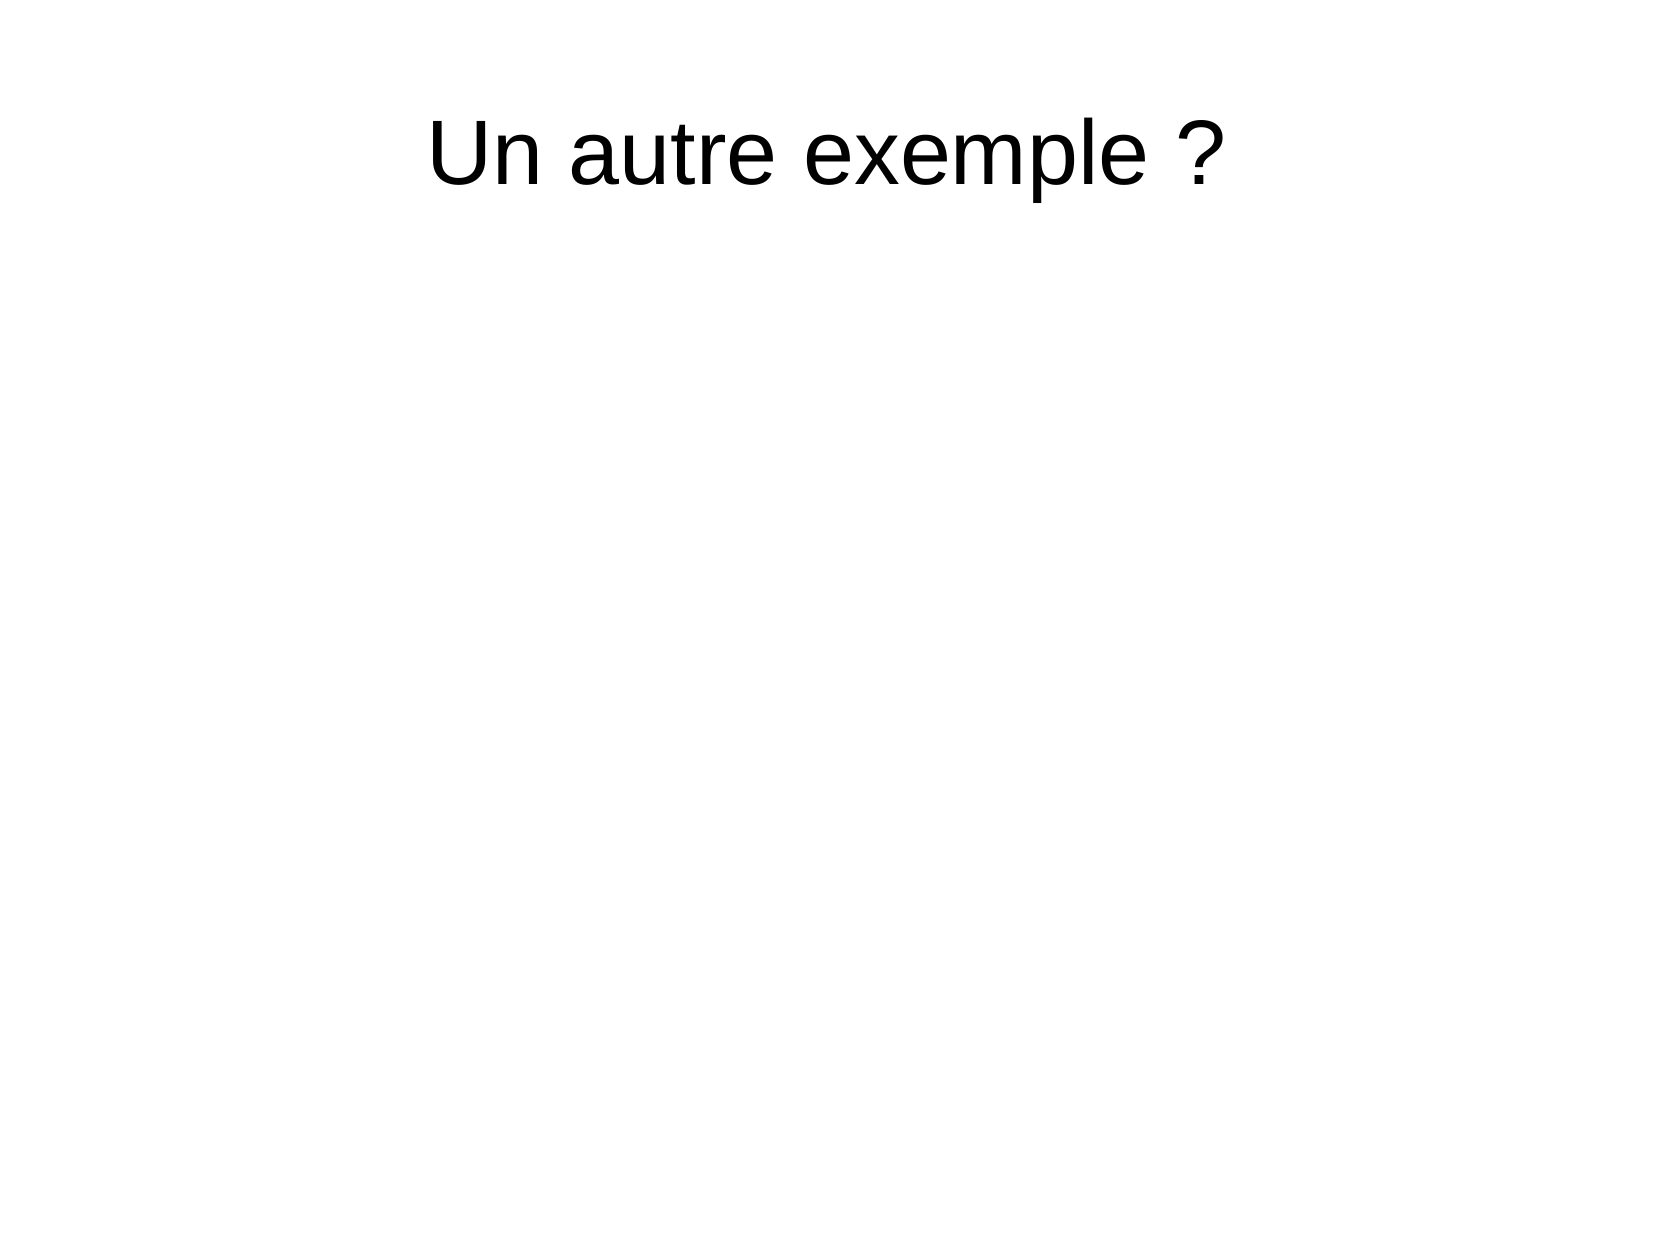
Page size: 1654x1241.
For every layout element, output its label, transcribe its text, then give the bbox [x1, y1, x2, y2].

title Un autre exemple ? [82, 49, 1571, 257]
